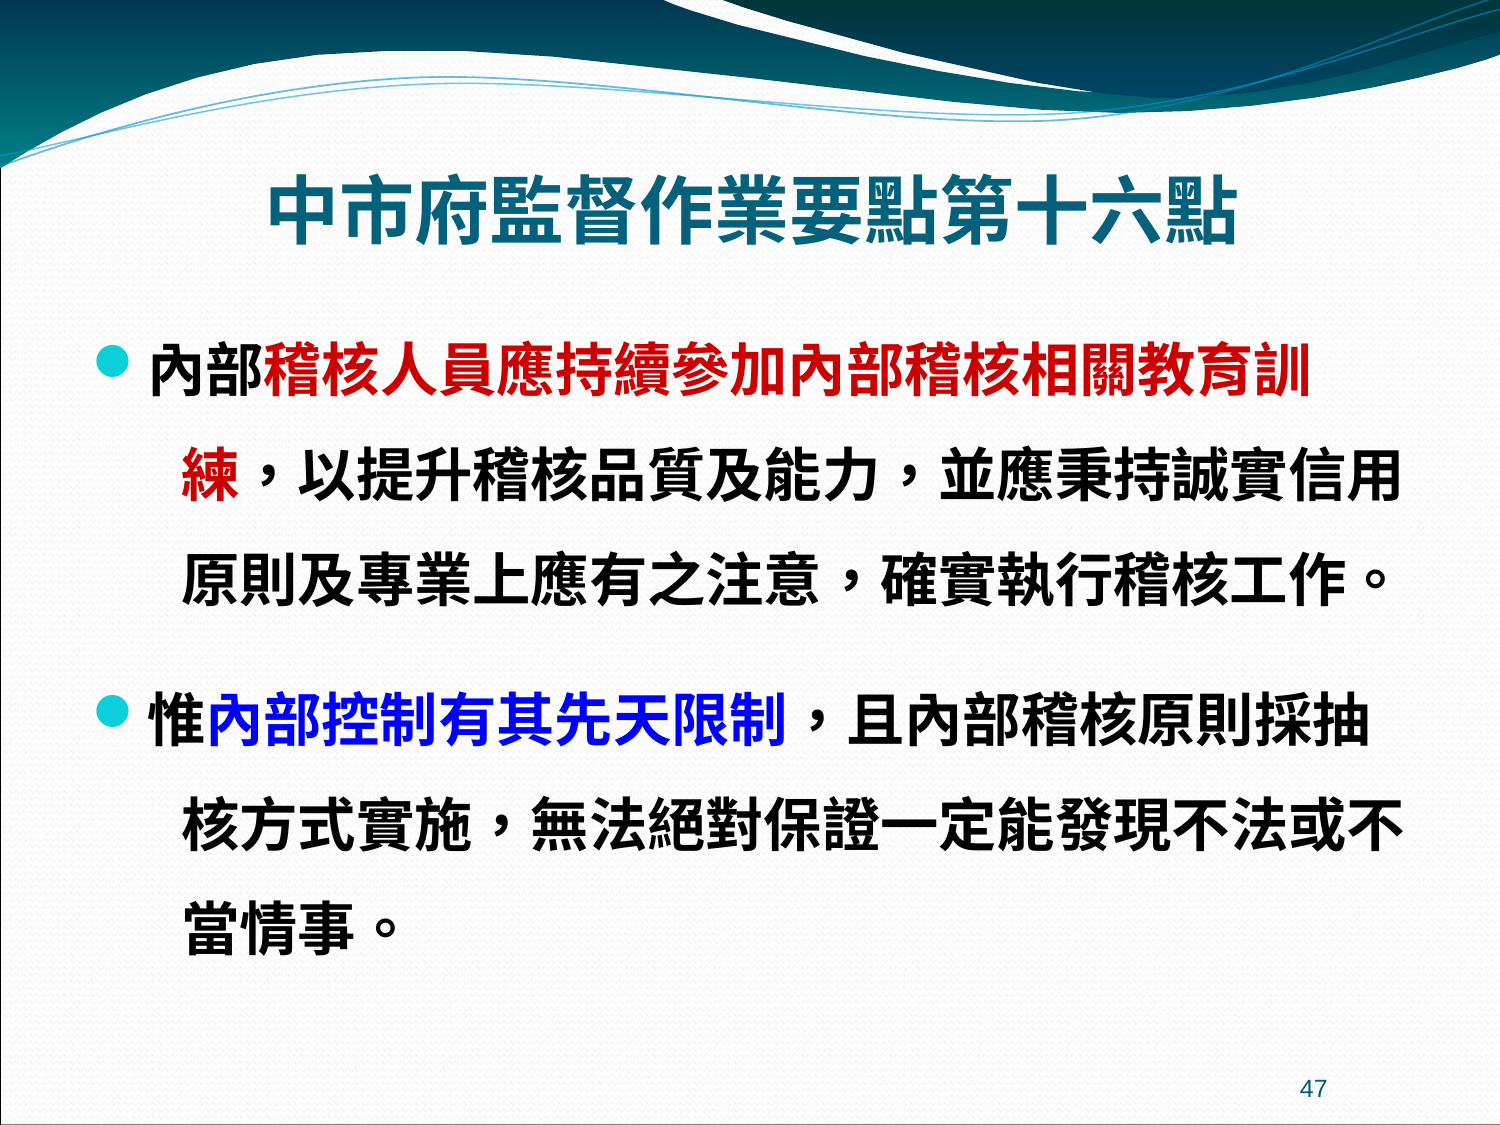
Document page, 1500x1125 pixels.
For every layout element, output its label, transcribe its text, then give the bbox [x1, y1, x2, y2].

list 內部稽核人員應持續參加內部稽核相關教育訓練，以提升稽核品質及能力，並應秉持誠實信用原則及專業上應有之注意，確實執行稽核工作。 惟內部控制有其先天限制，且內部稽核原則採抽核方式實施，無法絕對保證一定能發現不法或不當情事。 [76, 290, 1427, 1011]
text_box [1299, 1042, 1426, 1103]
title 中市府監督作業要點第十六點 [76, 66, 1427, 254]
